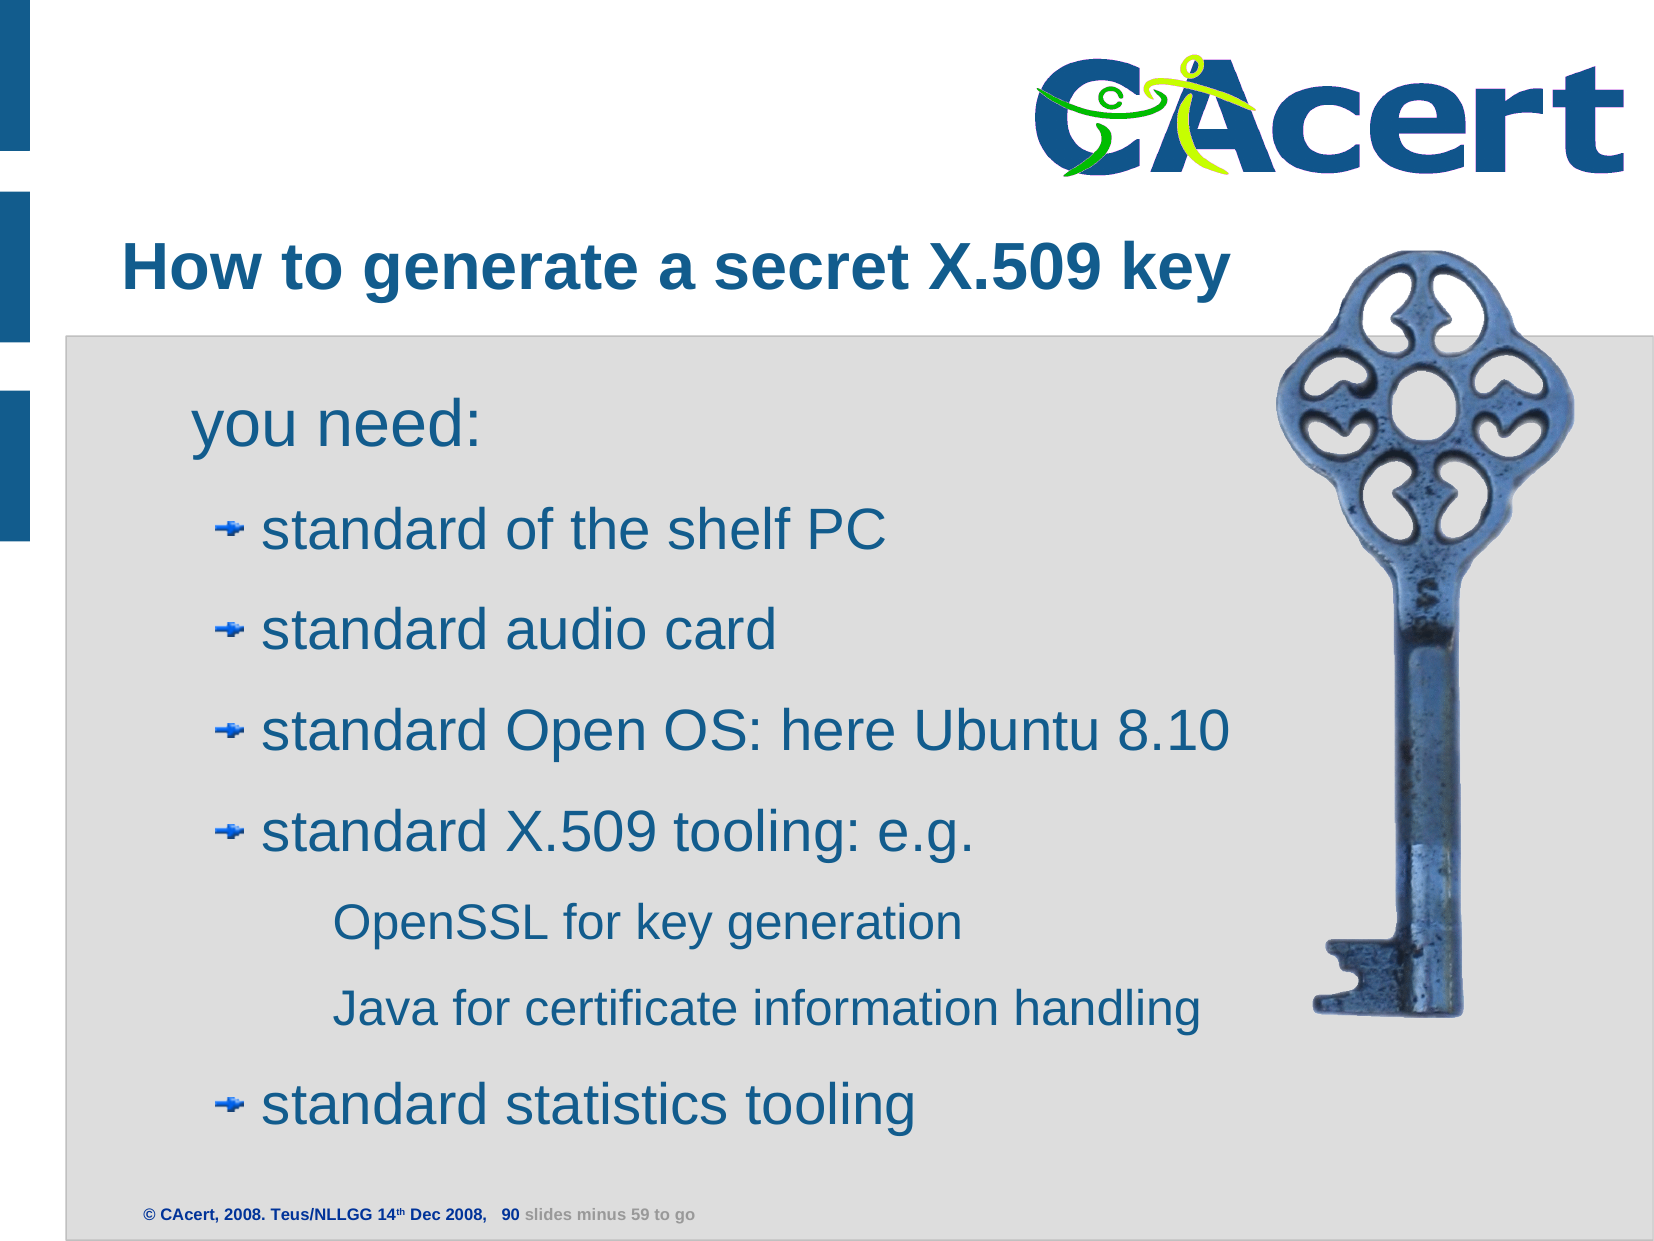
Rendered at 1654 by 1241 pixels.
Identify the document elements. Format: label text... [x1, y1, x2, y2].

title How to generate a secret X.509 key [121, 170, 1533, 323]
picture [1256, 235, 1595, 1034]
list you need: standard of the shelf PC standard audio card standard Open OS: here Ubuntu 8.10 standard X.509 tooling: e.g. OpenSSL for key generation Java for certificate information handling standard statistics tooling [121, 344, 1594, 1238]
picture [1033, 53, 1625, 178]
